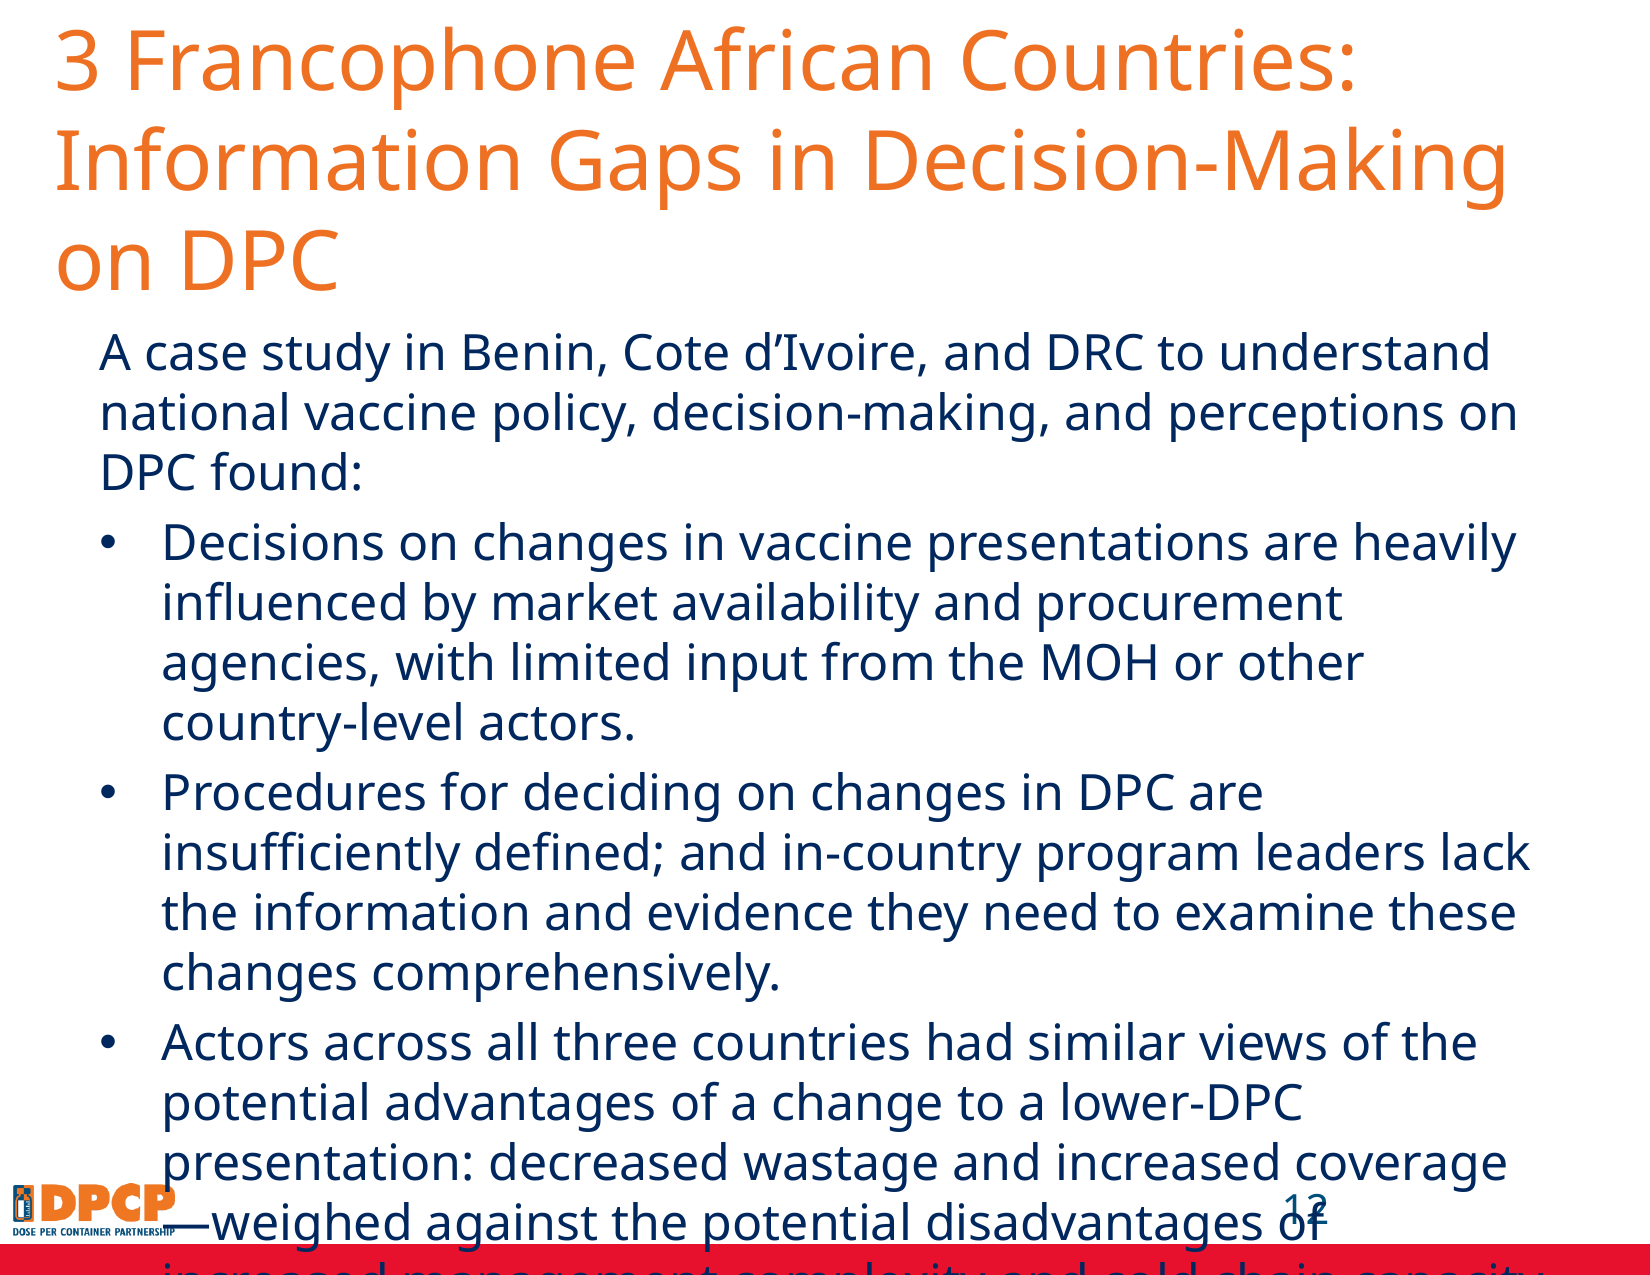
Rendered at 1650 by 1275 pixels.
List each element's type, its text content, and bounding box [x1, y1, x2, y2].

list A case study in Benin, Cote d’Ivoire, and DRC to understand national vaccine policy, decision-making, and perceptions on DPC found: Decisions on changes in vaccine presentations are heavily influenced by market availability and procurement agencies, with limited input from the MOH or other country-level actors. Procedures for deciding on changes in DPC are insufficiently defined; and in-country program leaders lack the information and evidence they need to examine these changes comprehensively. Actors across all three countries had similar views of the potential advantages of a change to a lower-DPC presentation: decreased wastage and increased coverage—weighed against the potential disadvantages of increased management complexity and cold chain capacity requirements. [82, 312, 1568, 1154]
title 3 Francophone African Countries: Information Gaps in Decision-Making on DPC [37, 51, 1625, 264]
picture [12, 1183, 175, 1238]
